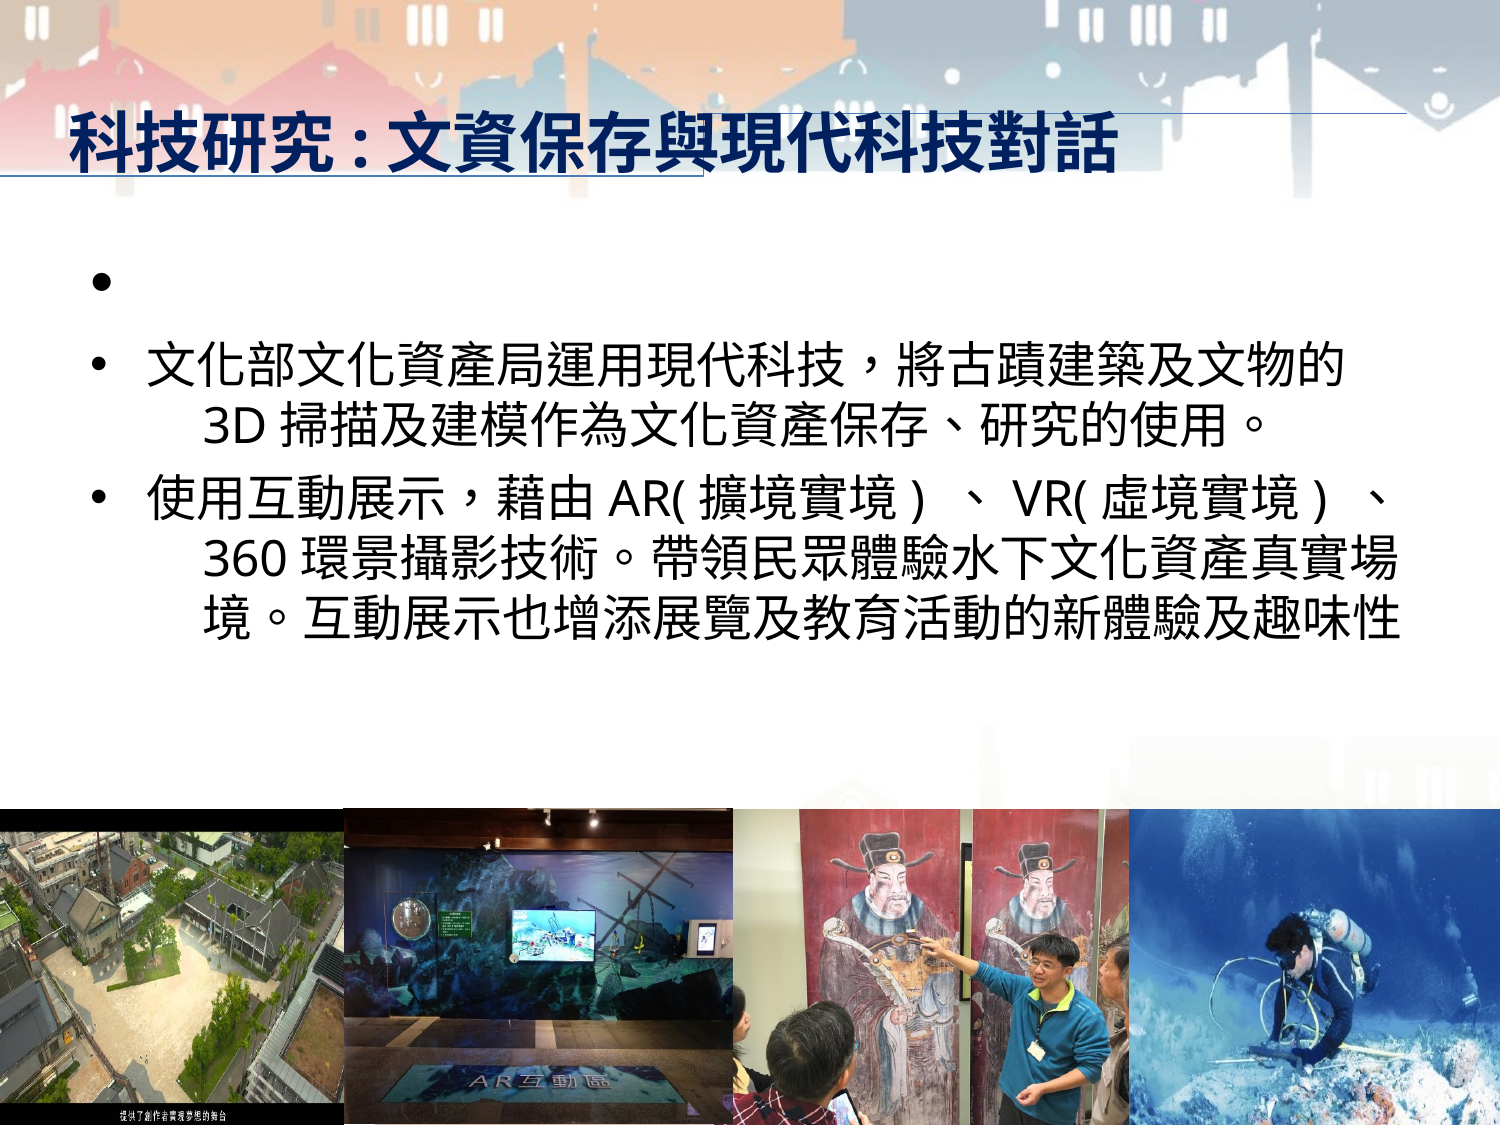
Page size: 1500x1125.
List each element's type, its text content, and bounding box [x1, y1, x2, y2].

list 文化部文化資產局運用現代科技，將古蹟建築及文物的3D掃描及建模作為文化資產保存、研究的使用。 使用互動展示，藉由AR(擴境實境) 、VR(虛境實境) 、360環景攝影技術。帶領民眾體驗水下文化資產真實場境。互動展示也增添展覽及教育活動的新體驗及趣味性 [75, 233, 1426, 809]
text_box 科技研究:文資保存與現代科技對話 [53, 93, 1329, 271]
picture [0, 808, 1500, 1125]
